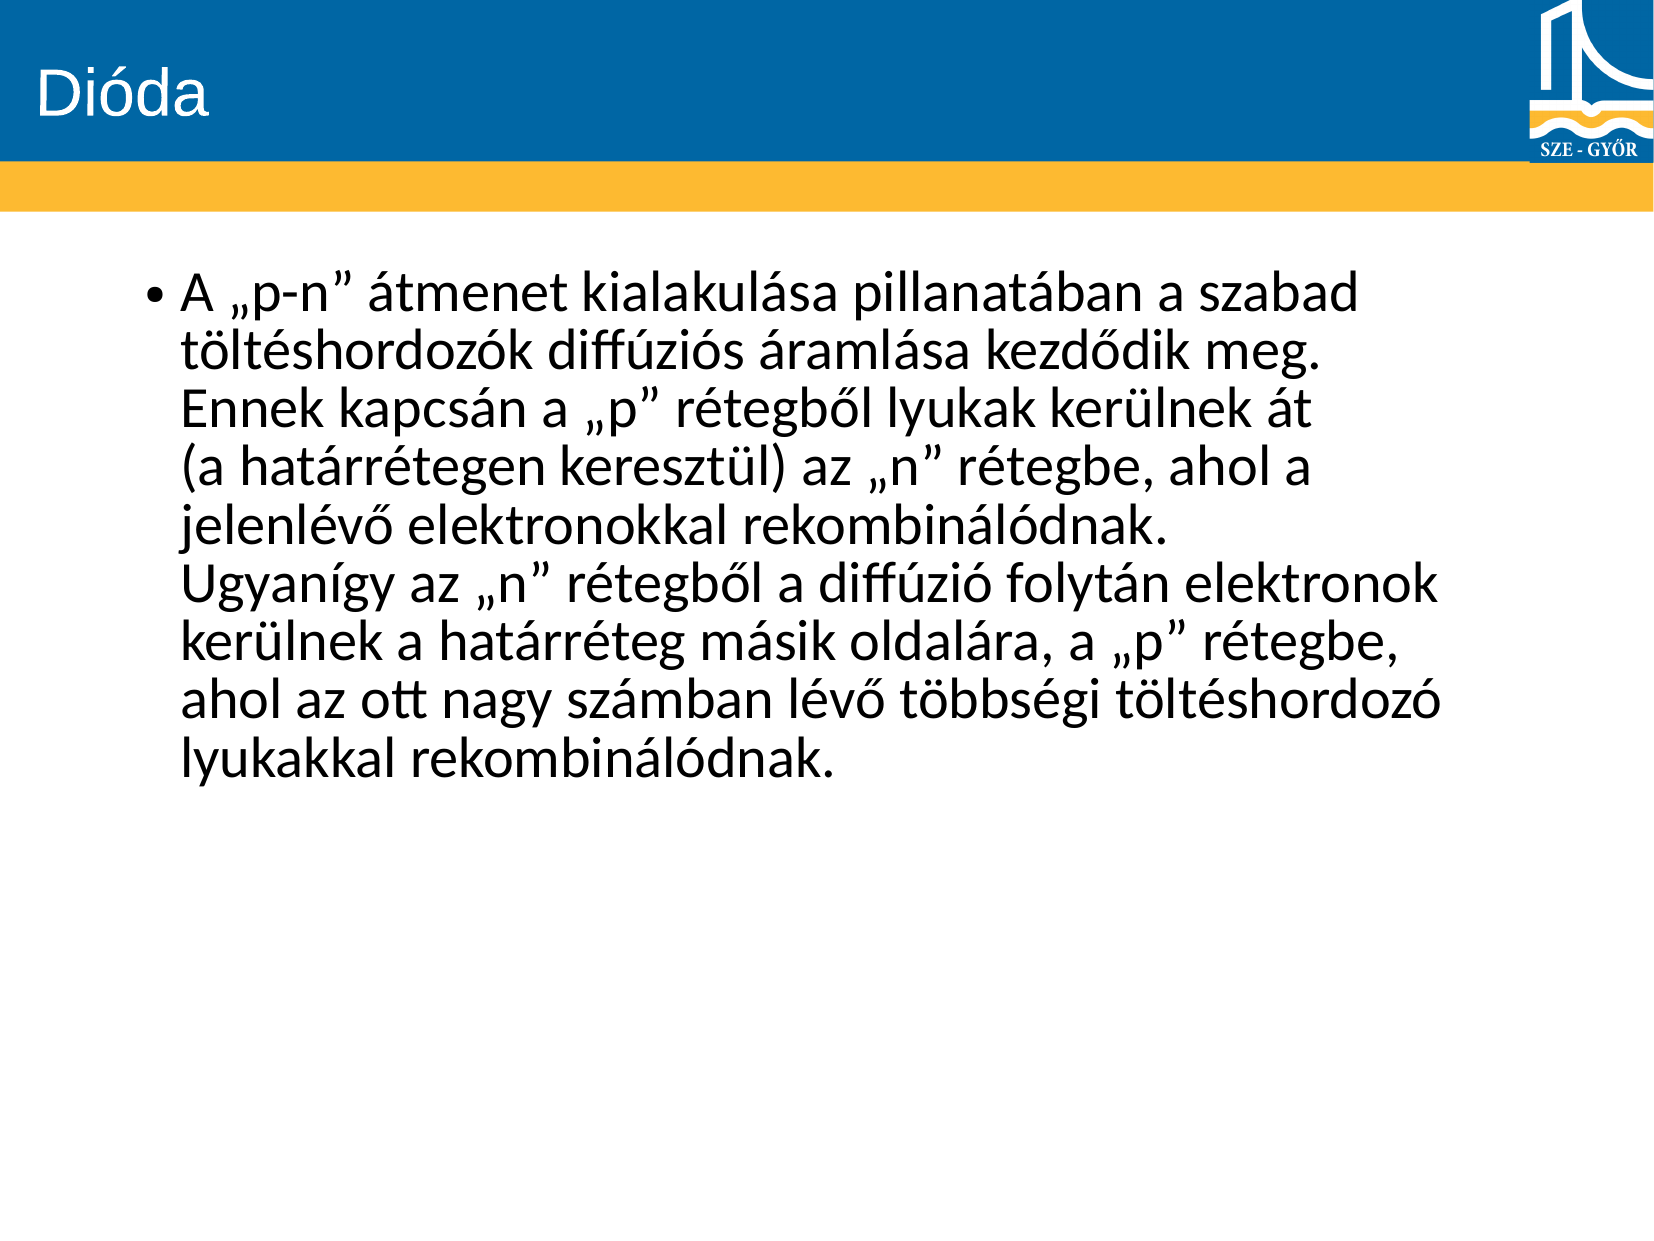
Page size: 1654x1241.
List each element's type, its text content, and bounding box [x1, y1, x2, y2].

text_box A „p-n” átmenet kialakulása pillanatában a szabad töltéshordozók diffúziós áramlása kezdődik meg. Ennek kapcsán a „p” rétegből lyukak kerülnek át (a határrétegen keresztül) az „n” rétegbe, ahol a jelenlévő elektronokkal rekombinálódnak. Ugyanígy az „n” rétegből a diffúzió folytán elektronok kerülnek a határréteg másik oldalára, a „p” rétegbe, ahol az ott nagy számban lévő többségi töltéshordozó lyukakkal rekombinálódnak. [129, 259, 1501, 1157]
text_box Dióda [34, 48, 1524, 144]
picture [1529, 0, 1654, 163]
